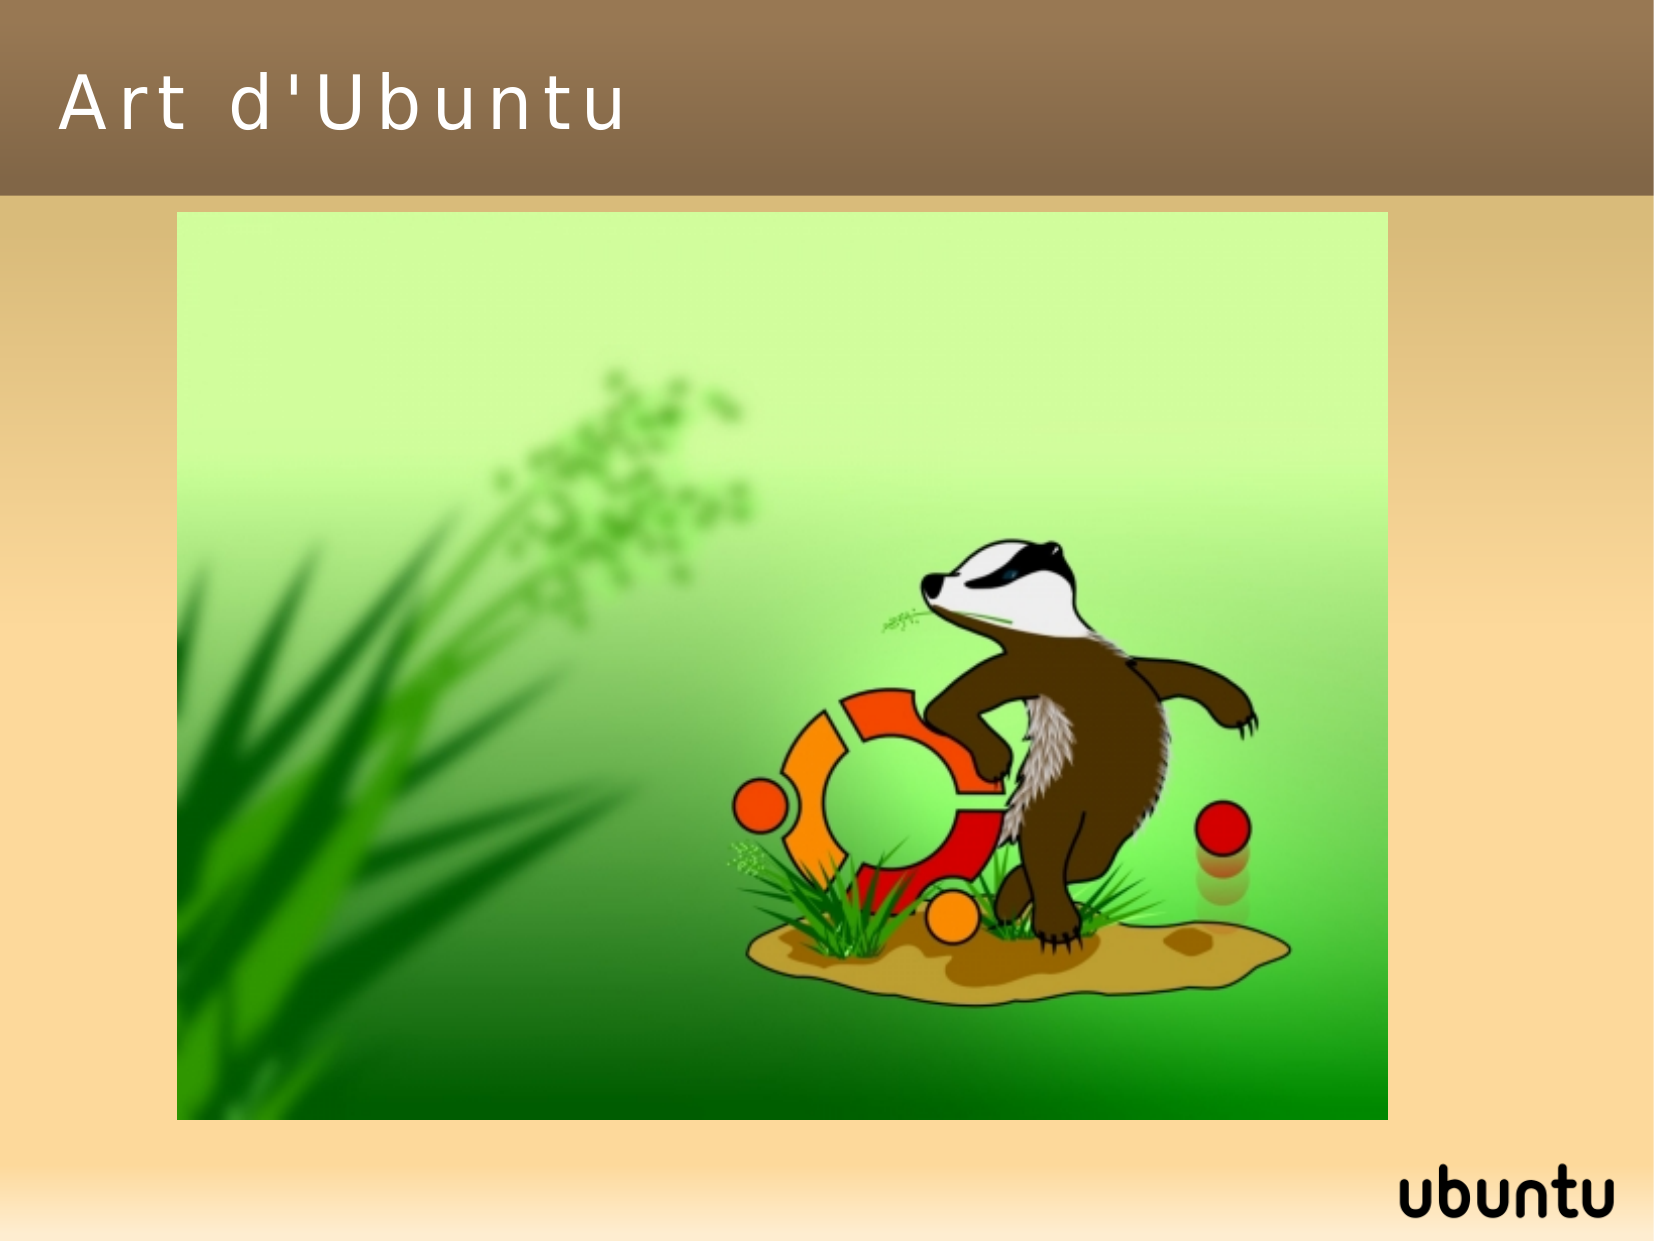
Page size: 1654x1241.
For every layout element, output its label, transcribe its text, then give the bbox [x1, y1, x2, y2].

picture [0, 0, 1654, 1241]
title Art d'Ubuntu [59, 29, 1595, 178]
